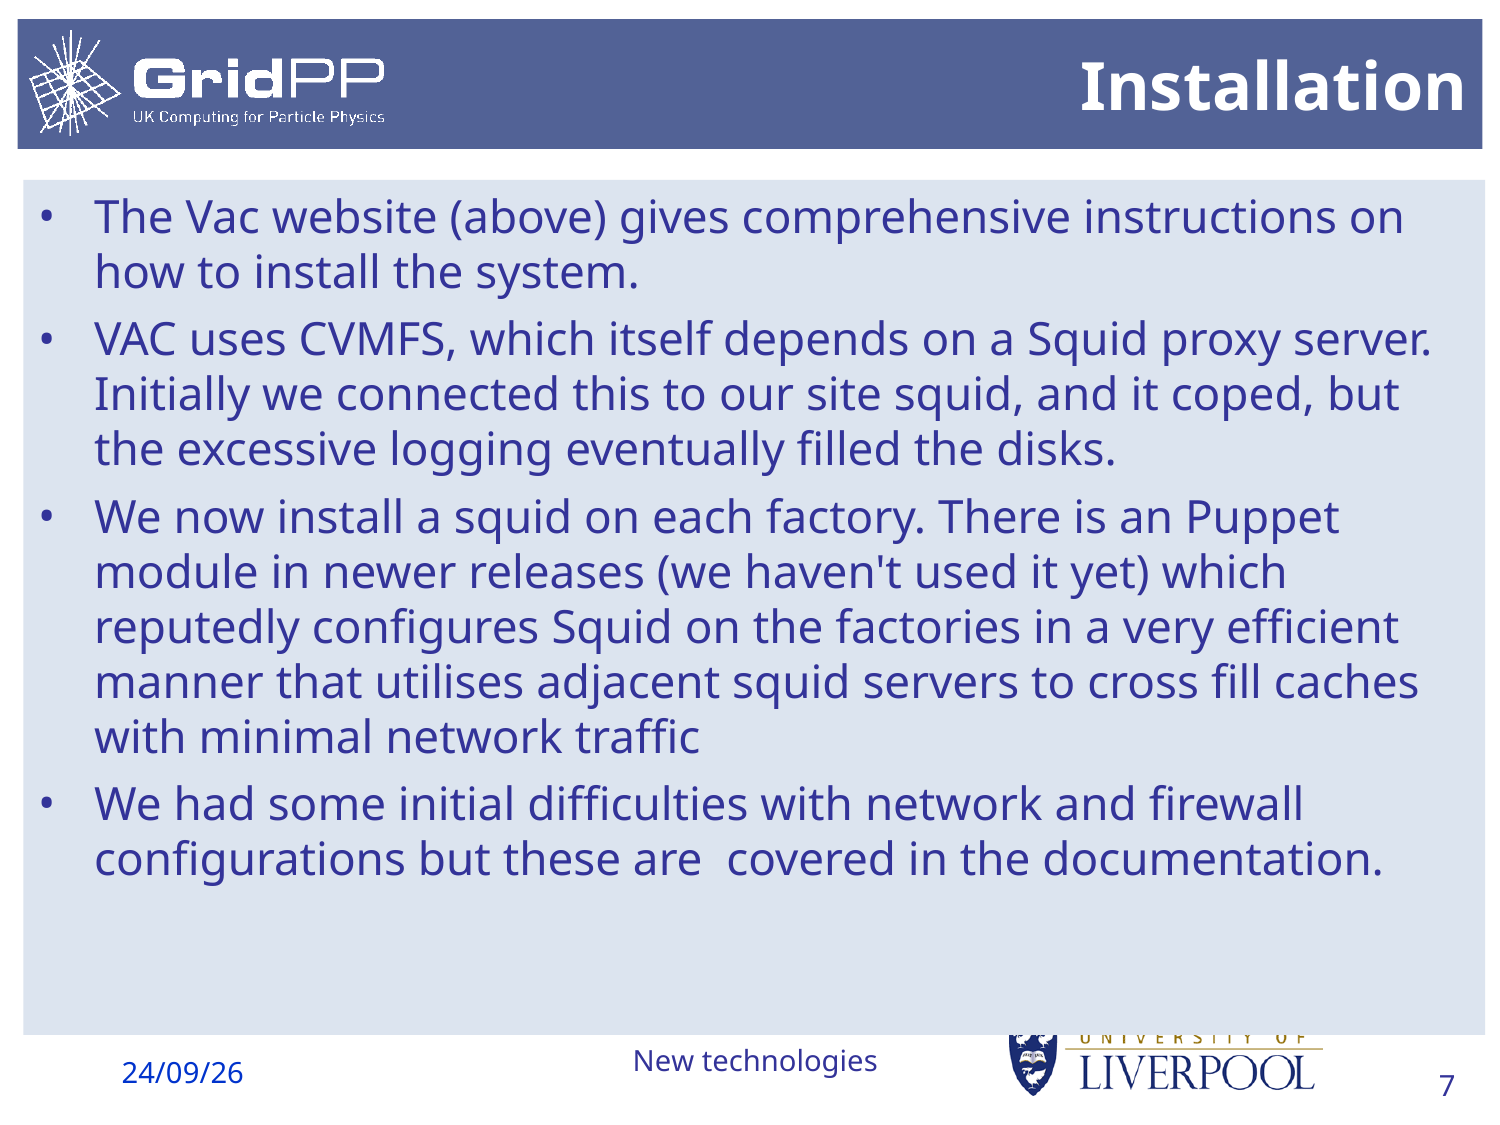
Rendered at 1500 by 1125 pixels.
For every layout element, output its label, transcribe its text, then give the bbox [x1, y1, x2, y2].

text_box New technologies [536, 1034, 975, 1094]
picture [29, 30, 384, 136]
text_box 12/04/16 [29, 1046, 337, 1095]
list The Vac website (above) gives comprehensive instructions on how to install the system. VAC uses CVMFS, which itself depends on a Squid proxy server. Initially we connected this to our site squid, and it coped, but the excessive logging eventually filled the disks. We now install a squid on each factory. There is an Puppet module in newer releases (we haven't used it yet) which reputedly configures Squid on the factories in a very efficient manner that utilises adjacent squid servers to cross fill caches with minimal network traffic We had some initial difficulties with network and firewall configurations but these are covered in the documentation. [23, 179, 1486, 1035]
picture [1009, 1035, 1323, 1096]
text_box <number> [1388, 1059, 1471, 1094]
title Installation [513, 19, 1483, 149]
